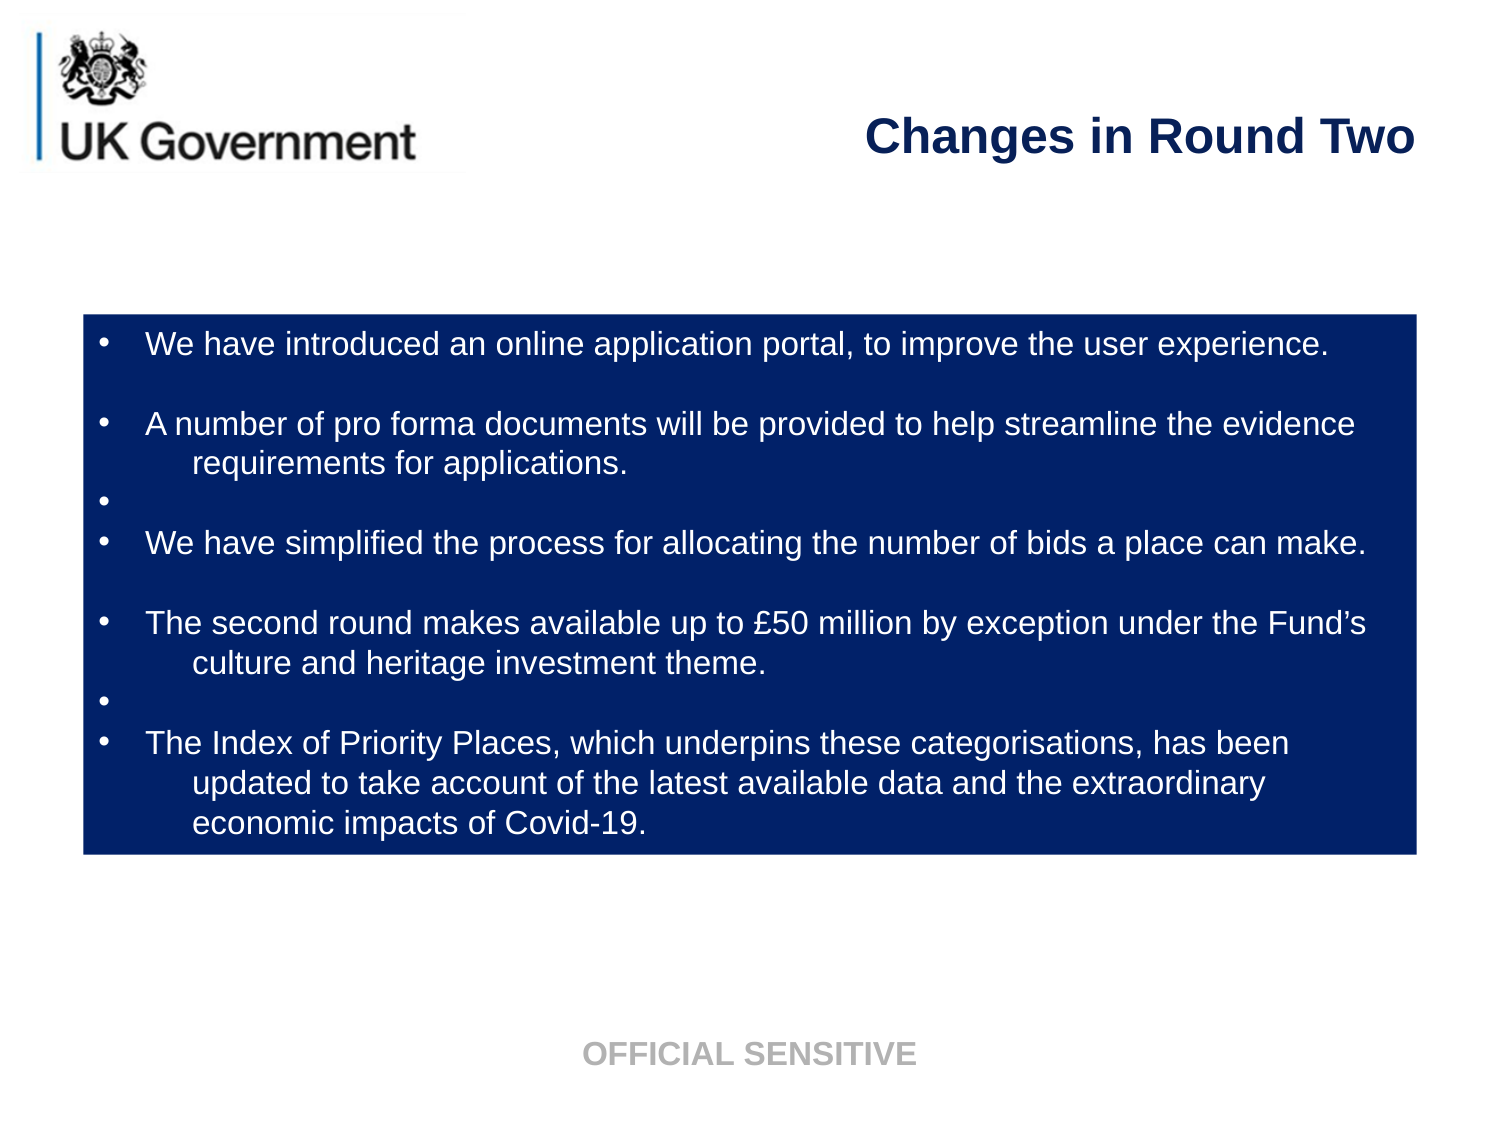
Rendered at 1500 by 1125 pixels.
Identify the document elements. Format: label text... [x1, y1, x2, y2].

text_box We have introduced an online application portal, to improve the user experience. A number of pro forma documents will be provided to help streamline the evidence requirements for applications. We have simplified the process for allocating the number of bids a place can make. The second round makes available up to £50 million by exception under the Fund’s culture and heritage investment theme. The Index of Priority Places, which underpins these categorisations, has been updated to take account of the latest available data and the extraordinary economic impacts of Covid-19. [83, 314, 1417, 855]
title Changes in Round Two [849, 96, 1500, 173]
picture [19, 0, 466, 173]
